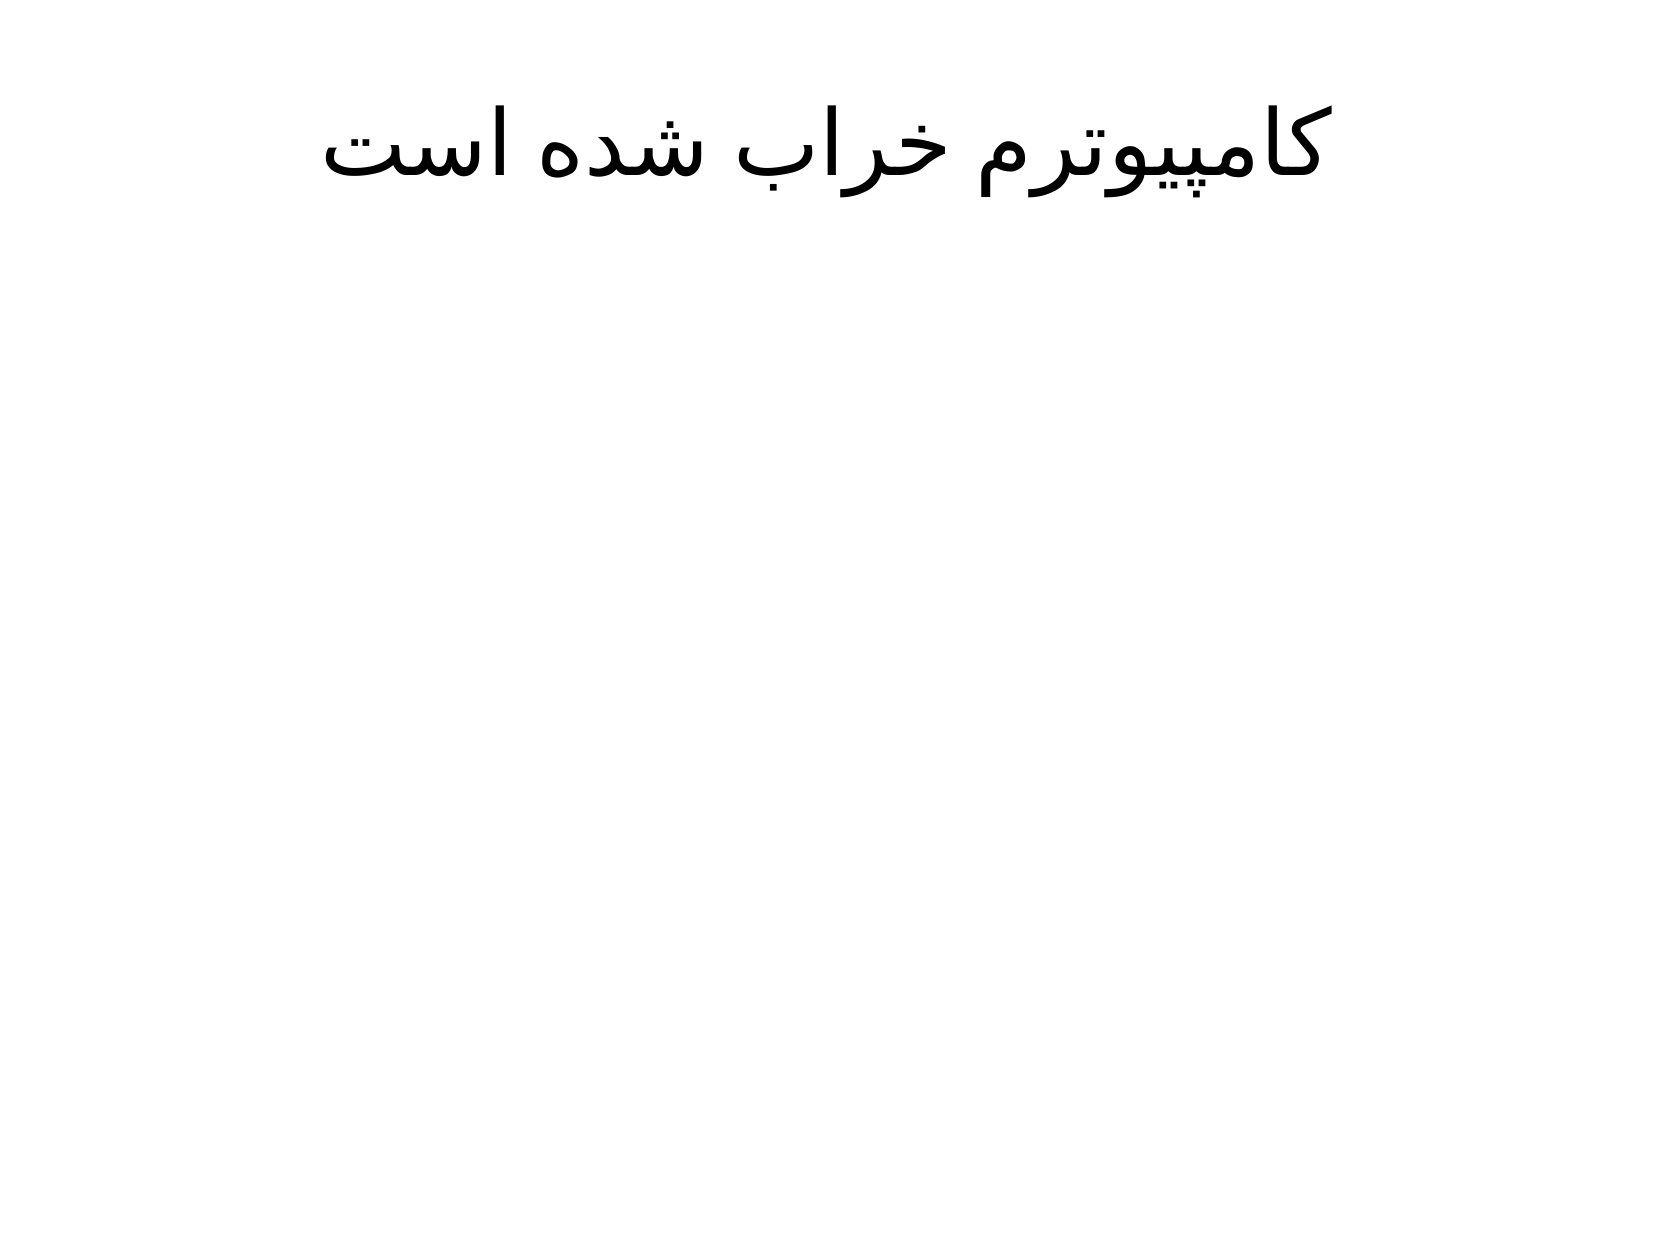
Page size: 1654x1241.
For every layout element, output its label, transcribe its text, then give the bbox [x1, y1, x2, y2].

title کامپیوترم خراب شده است [82, 49, 1571, 257]
